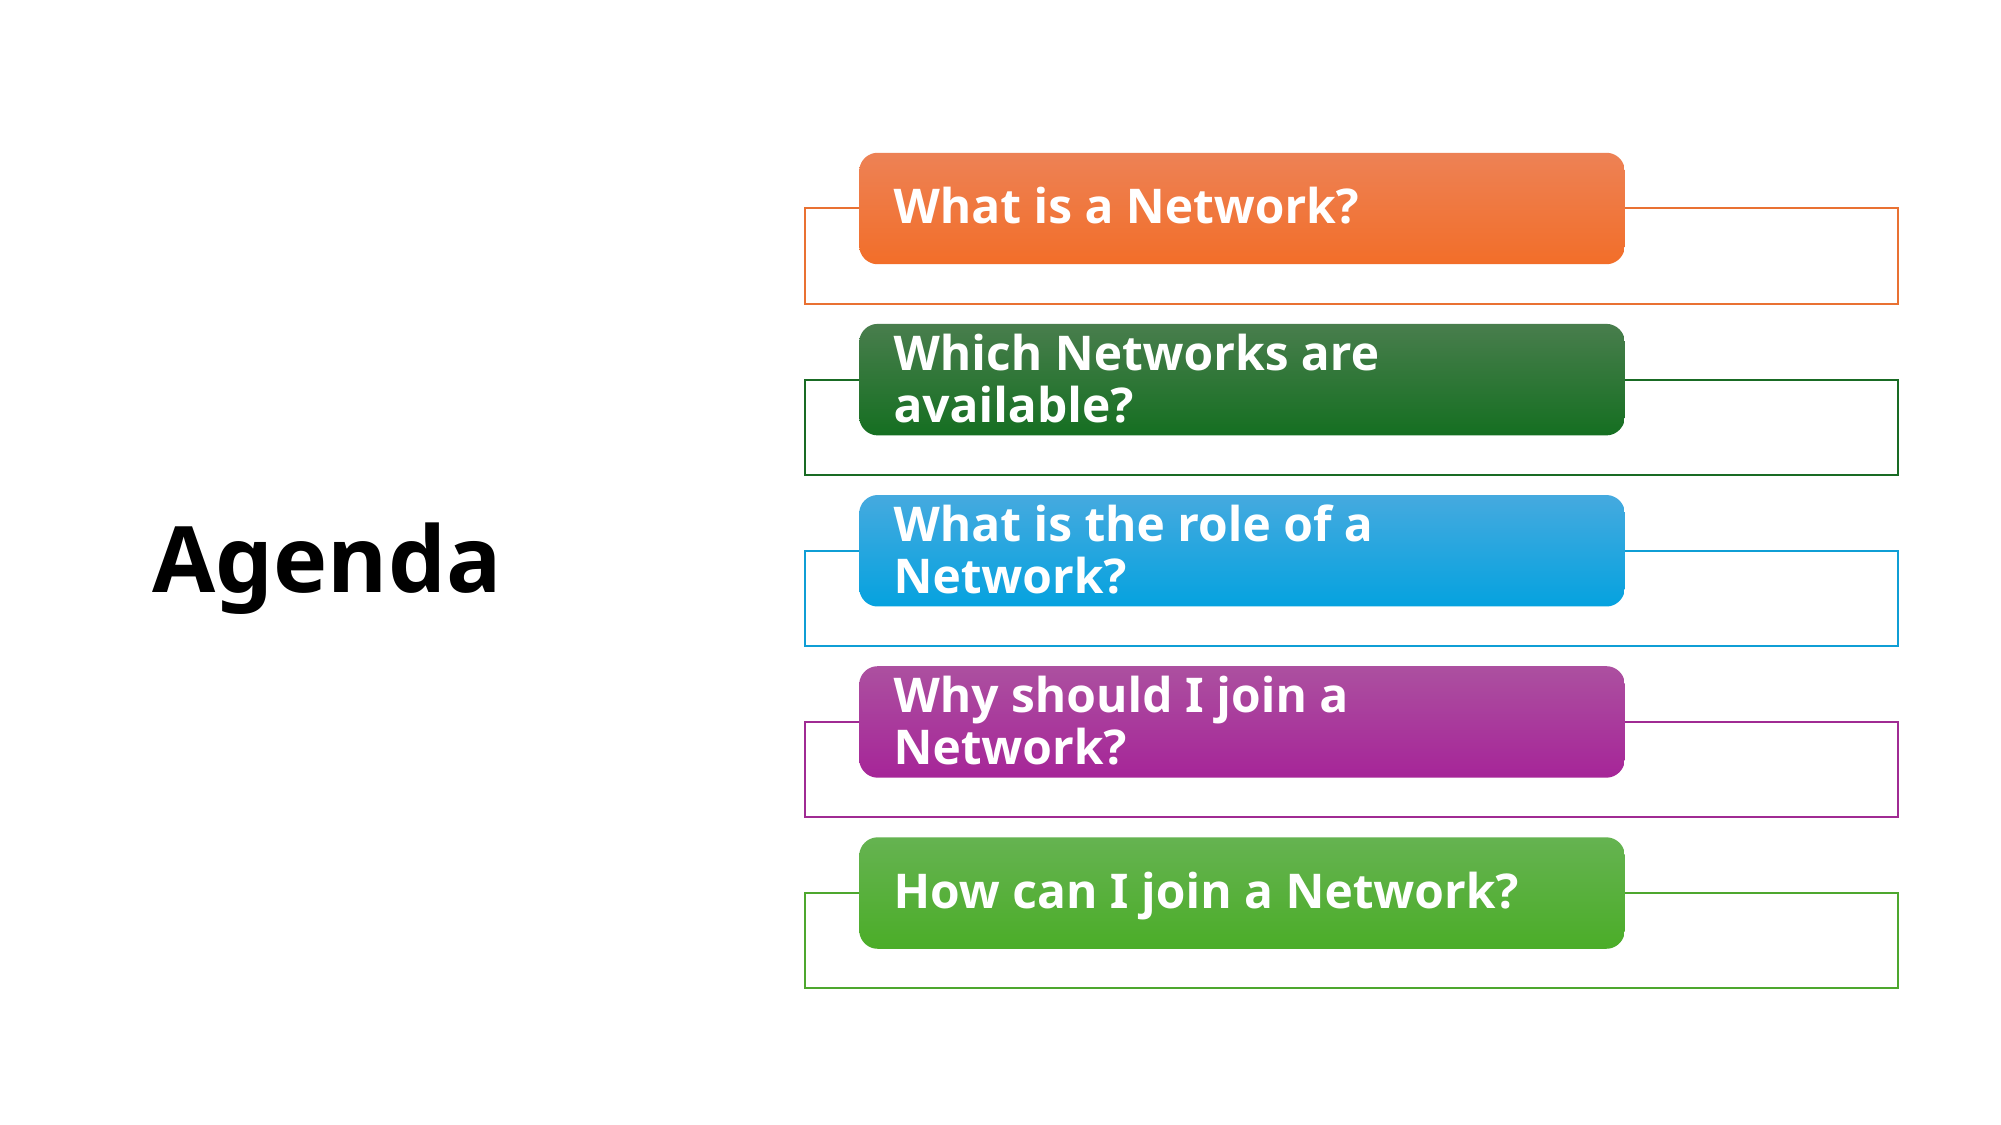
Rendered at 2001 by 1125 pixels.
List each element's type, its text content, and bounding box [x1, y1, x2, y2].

text_box Why should I join a Network? [859, 666, 1625, 778]
text_box [805, 551, 1898, 646]
text_box [805, 722, 1898, 817]
title Agenda [137, 453, 777, 672]
text_box [805, 893, 1898, 988]
text_box How can I join a Network? [859, 837, 1625, 949]
text_box Which Networks are available? [859, 323, 1625, 436]
text_box What is the role of a Network? [859, 495, 1625, 607]
text_box What is a Network? [859, 152, 1625, 265]
text_box [805, 380, 1898, 475]
text_box [805, 208, 1898, 304]
